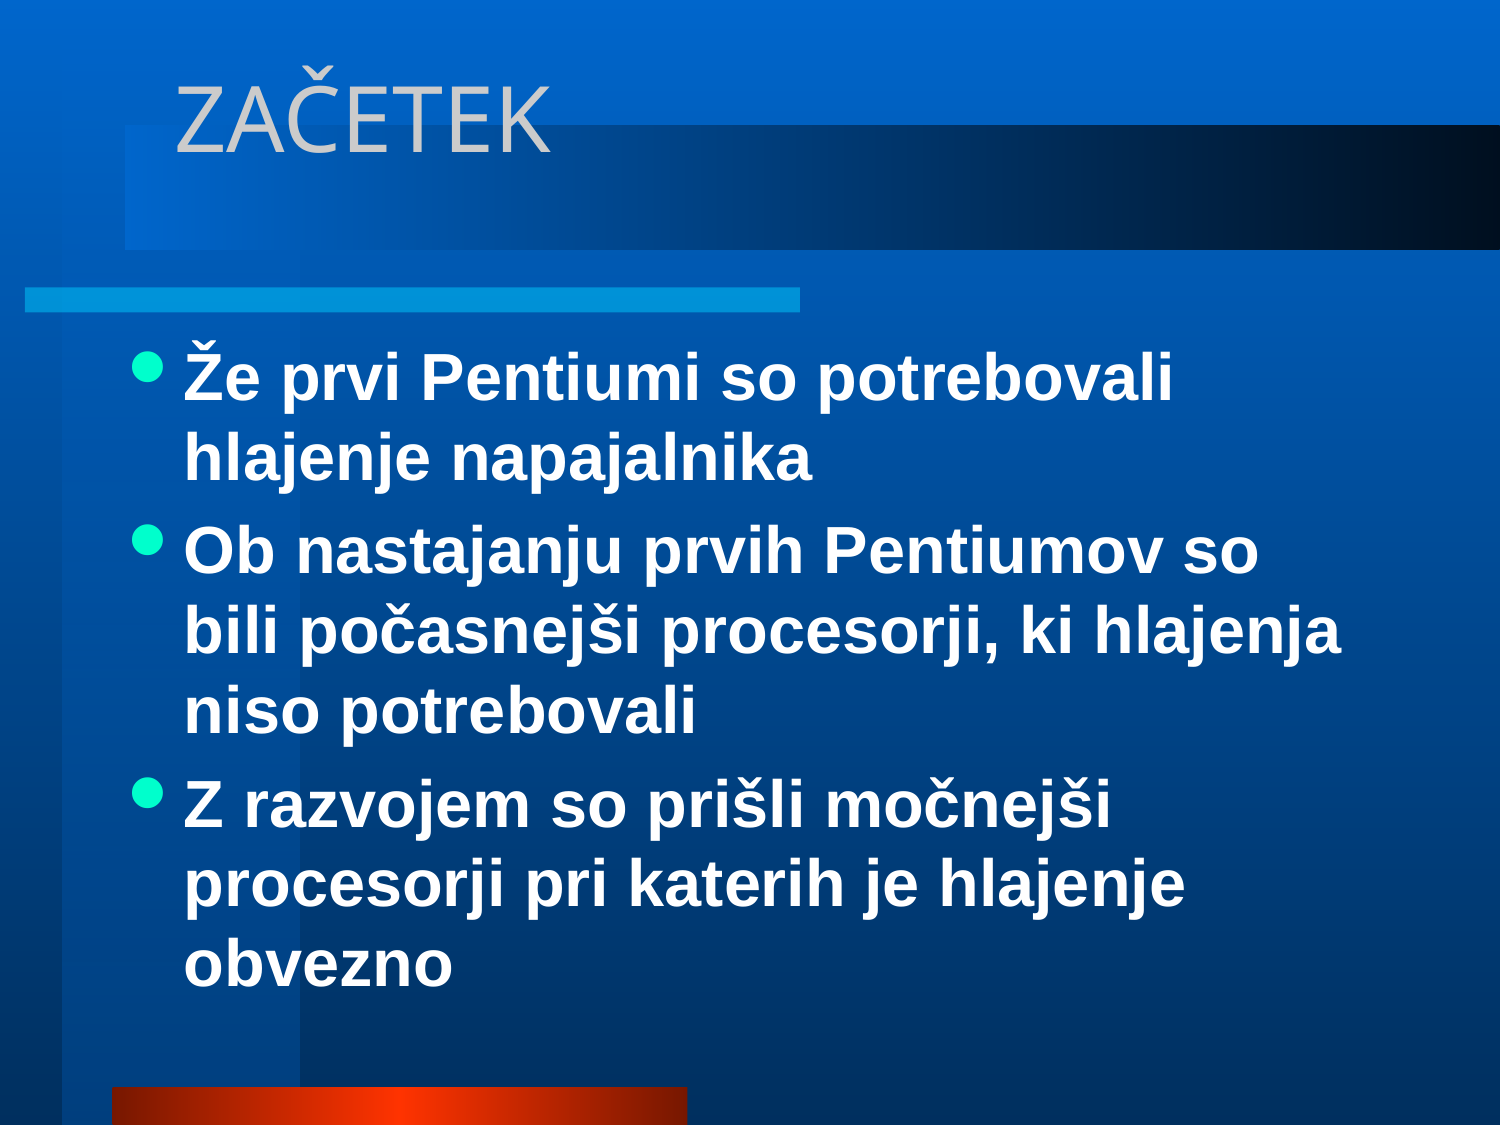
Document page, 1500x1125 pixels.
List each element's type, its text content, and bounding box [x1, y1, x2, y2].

list Že prvi Pentiumi so potrebovali hlajenje napajalnika Ob nastajanju prvih Pentiumov so bili počasnejši procesorji, ki hlajenja niso potrebovali Z razvojem so prišli močnejši procesorji pri katerih je hlajenje obvezno [112, 326, 1388, 1071]
title ZAČETEK [159, 0, 1341, 232]
